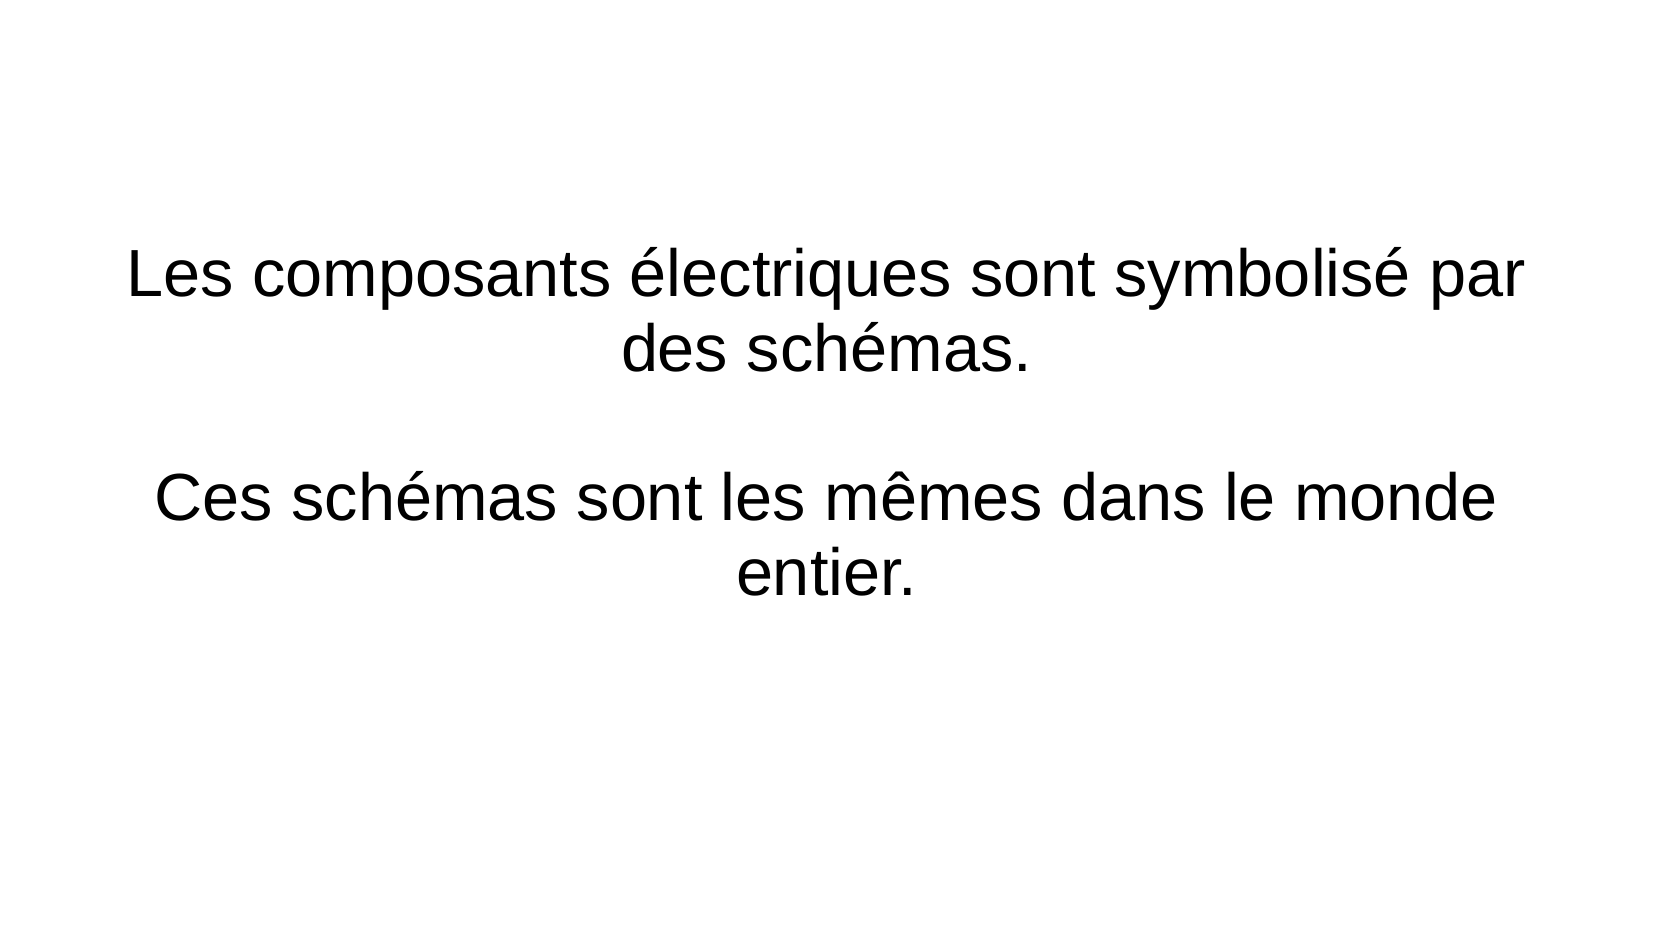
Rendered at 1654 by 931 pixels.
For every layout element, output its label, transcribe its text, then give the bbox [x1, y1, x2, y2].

subtitle Les composants électriques sont symbolisé par des schémas. Ces schémas sont les mêmes dans le monde entier. [82, 88, 1571, 758]
